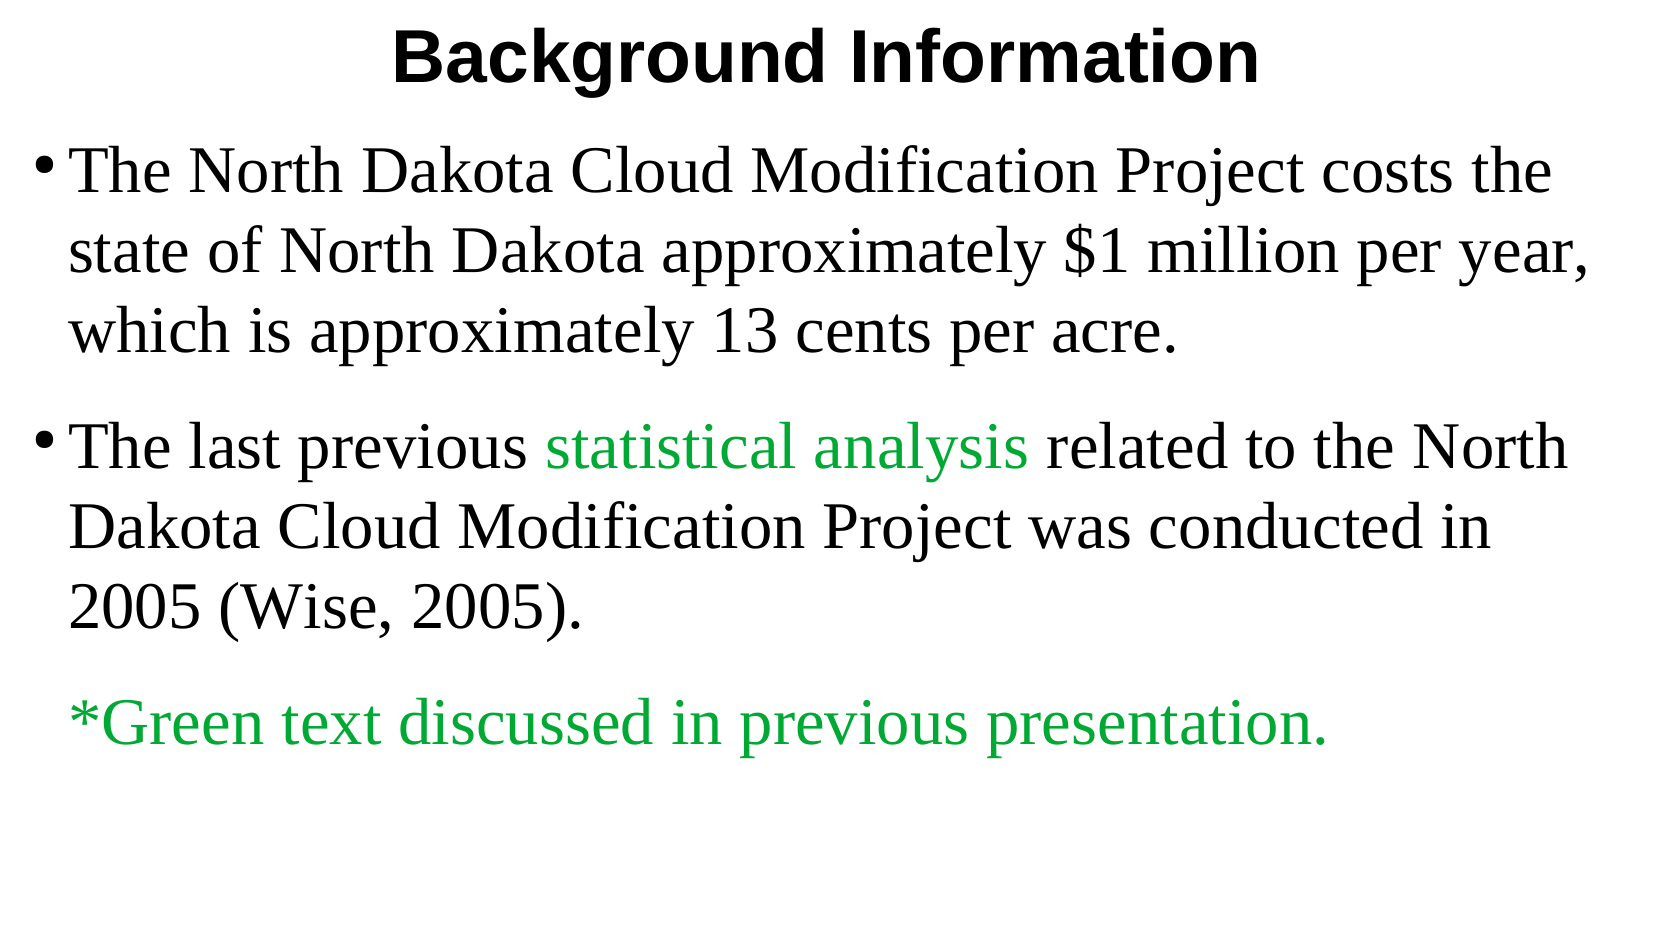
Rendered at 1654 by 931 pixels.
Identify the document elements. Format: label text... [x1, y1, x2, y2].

text_box The North Dakota Cloud Modification Project costs the state of North Dakota approximately $1 million per year, which is approximately 13 cents per acre. The last previous statistical analysis related to the North Dakota Cloud Modification Project was conducted in 2005 (Wise, 2005). *Green text discussed in previous presentation. [18, 118, 1645, 766]
title Background Information [0, 5, 1654, 112]
